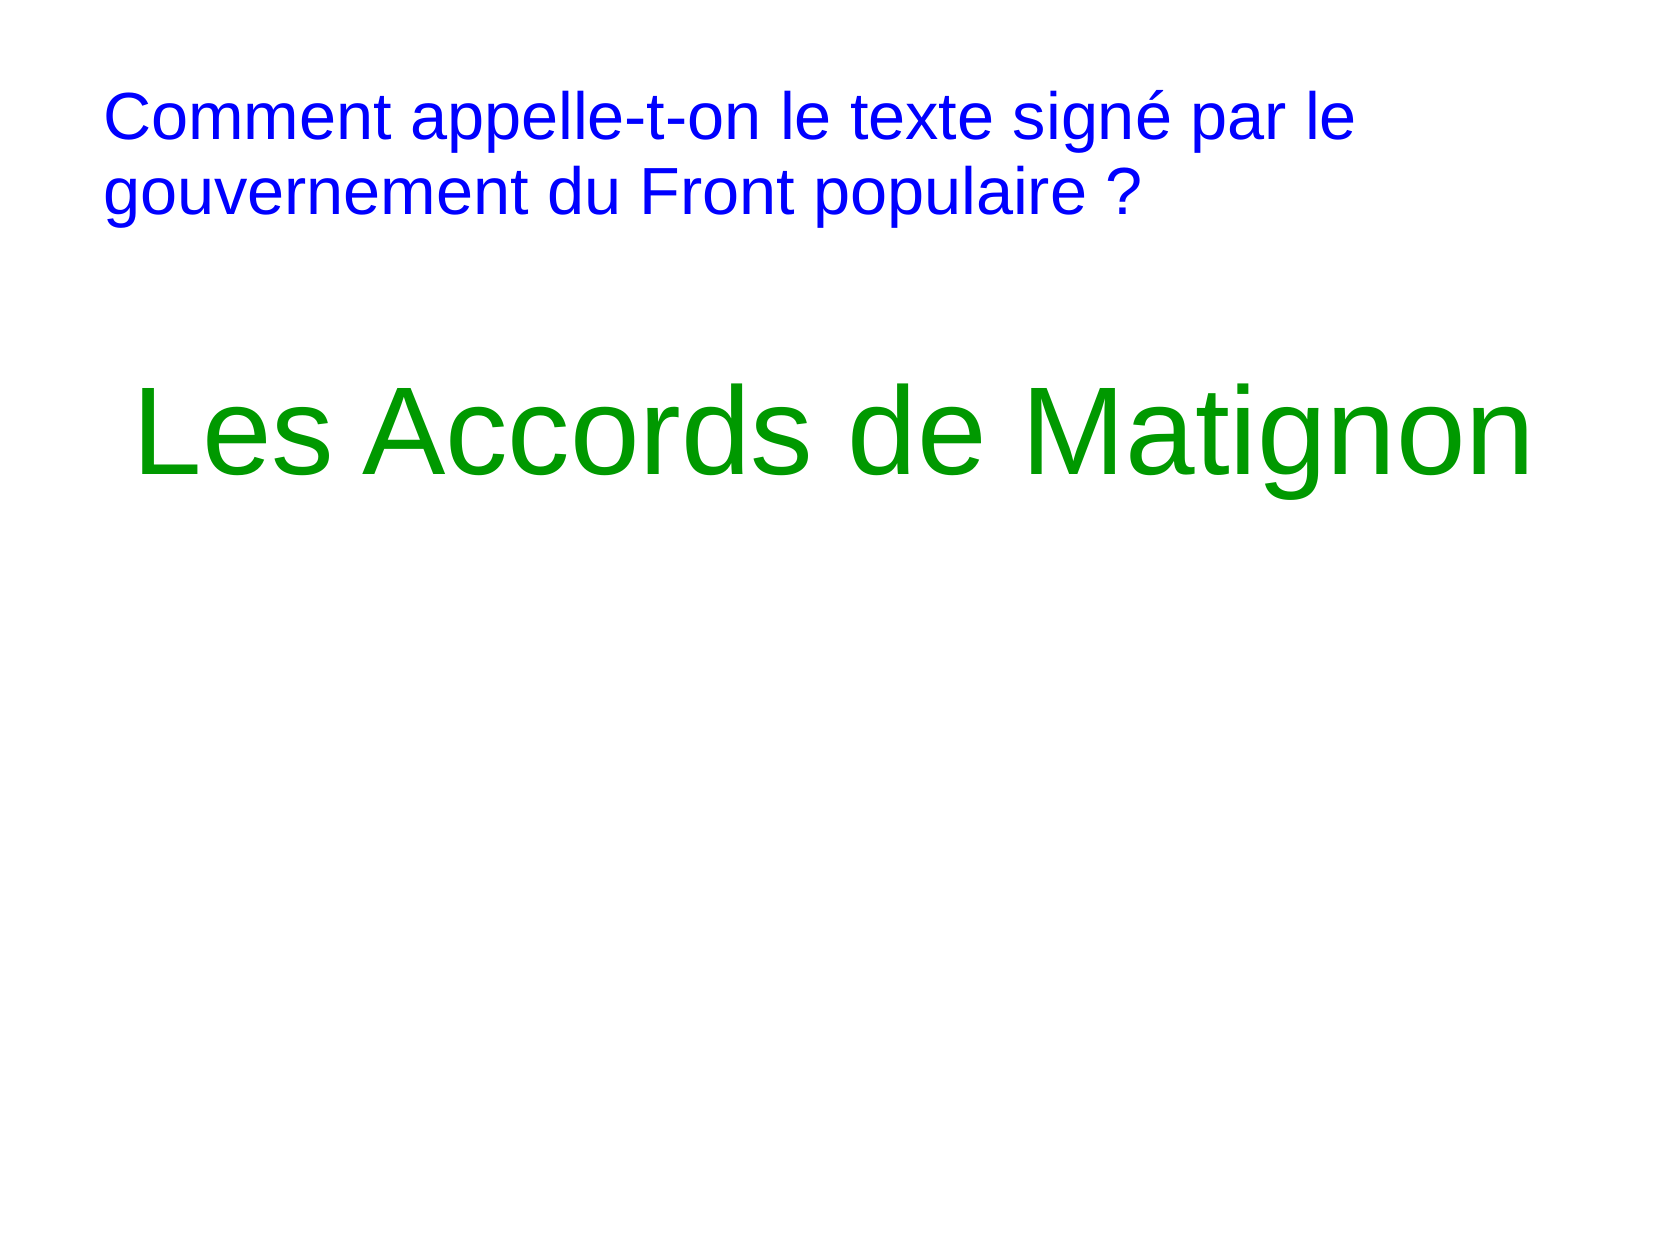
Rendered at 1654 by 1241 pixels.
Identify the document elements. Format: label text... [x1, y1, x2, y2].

text_box Comment appelle-t-on le texte signé par le gouvernement du Front populaire ? [88, 71, 1565, 237]
text_box Les Accords de Matignon [118, 354, 1625, 509]
